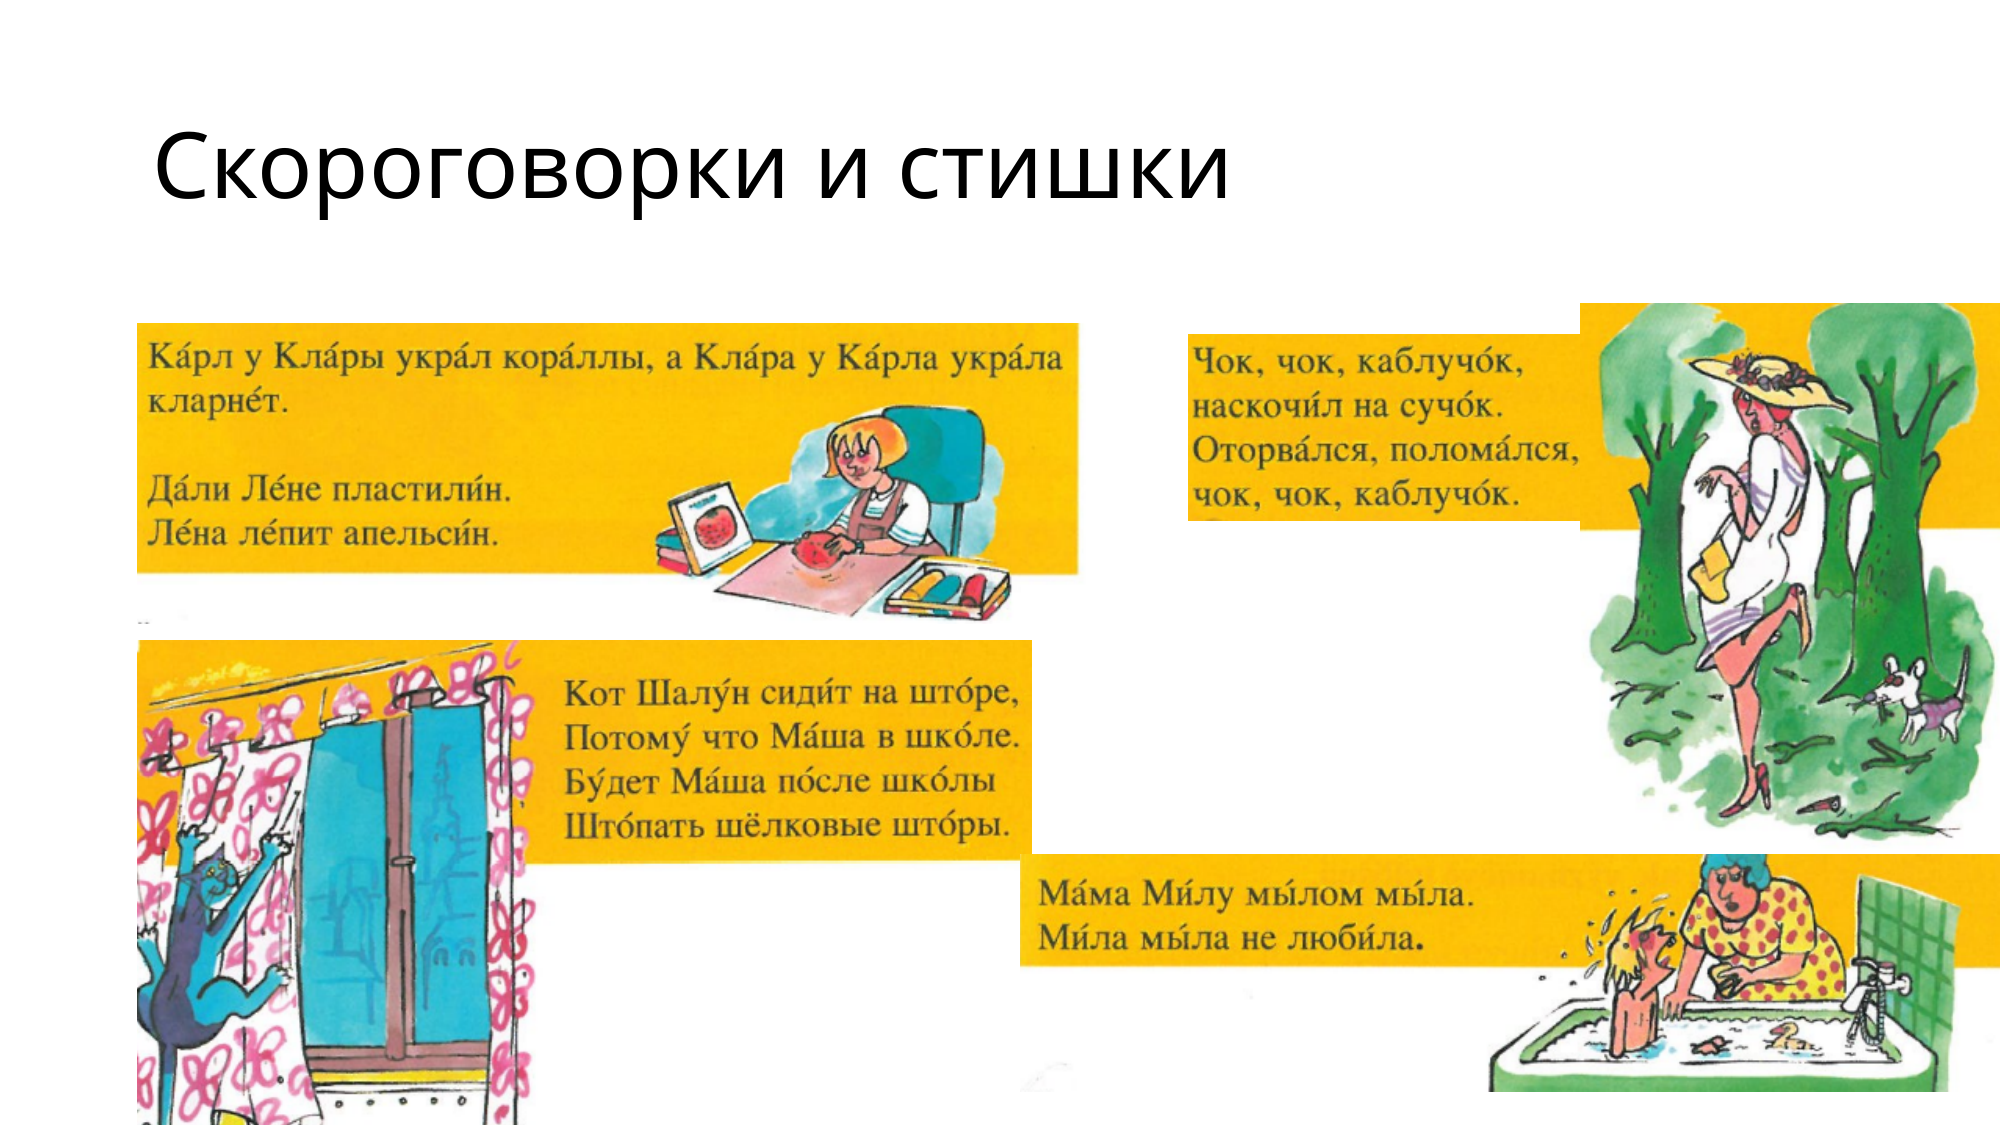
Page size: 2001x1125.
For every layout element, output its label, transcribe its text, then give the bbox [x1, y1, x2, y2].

picture [137, 323, 1096, 624]
picture [1188, 303, 2000, 852]
picture [137, 640, 2000, 1125]
title Скороговорки и стишки [137, 59, 1863, 278]
